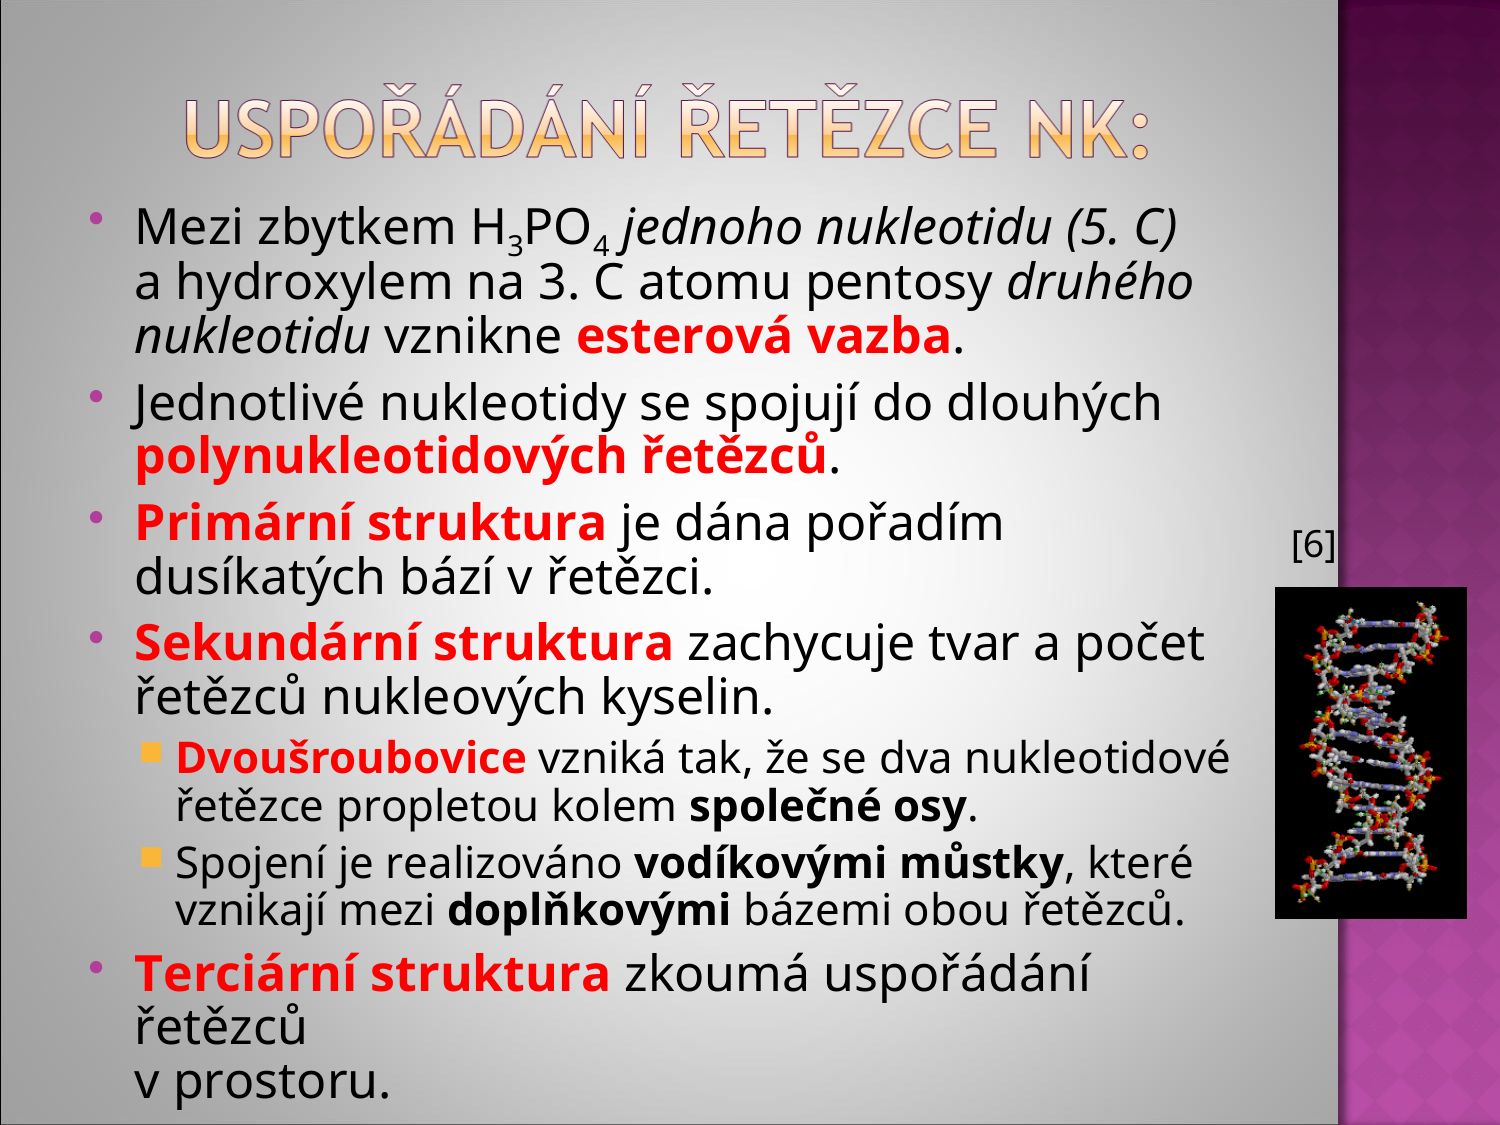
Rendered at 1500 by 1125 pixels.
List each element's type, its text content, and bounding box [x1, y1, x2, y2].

text_box [73, 52, 1265, 177]
list Mezi zbytkem H3PO4 jednoho nukleotidu (5. C) a hydroxylem na 3. C atomu pentosy druhého nukleotidu vznikne esterová vazba. Jednotlivé nukleotidy se spojují do dlouhých polynukleotidových řetězců. Primární struktura je dána pořadím dusíkatých bází v řetězci. Sekundární struktura zachycuje tvar a počet řetězců nukleových kyselin. Dvoušroubovice vzniká tak, že se dva nukleotidové řetězce propletou kolem společné osy. Spojení je realizováno vodíkovými můstky, které vznikají mezi doplňkovými bázemi obou řetězců. Terciární struktura zkoumá uspořádání řetězců v prostoru. [75, 187, 1263, 1125]
text_box [6] [1276, 512, 1352, 618]
picture [0, 0, 1500, 1125]
